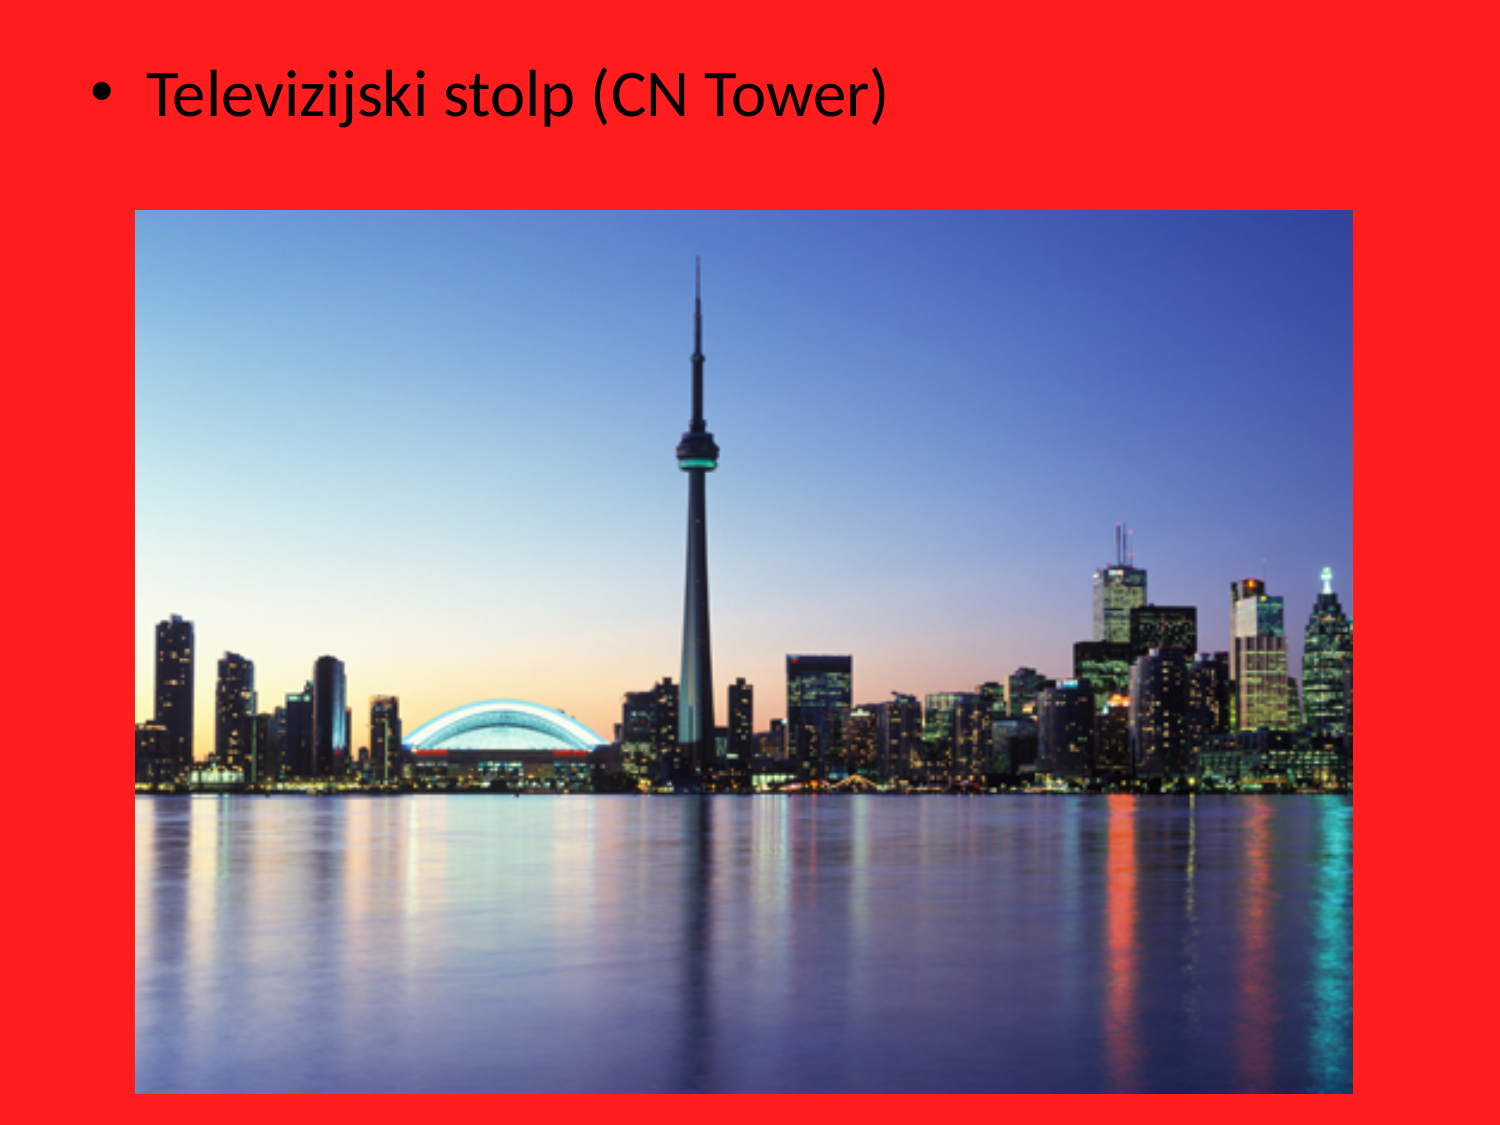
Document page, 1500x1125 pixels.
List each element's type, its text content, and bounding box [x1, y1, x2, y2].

list Televizijski stolp (CN Tower) [75, 42, 1425, 1005]
picture [135, 210, 1353, 1094]
